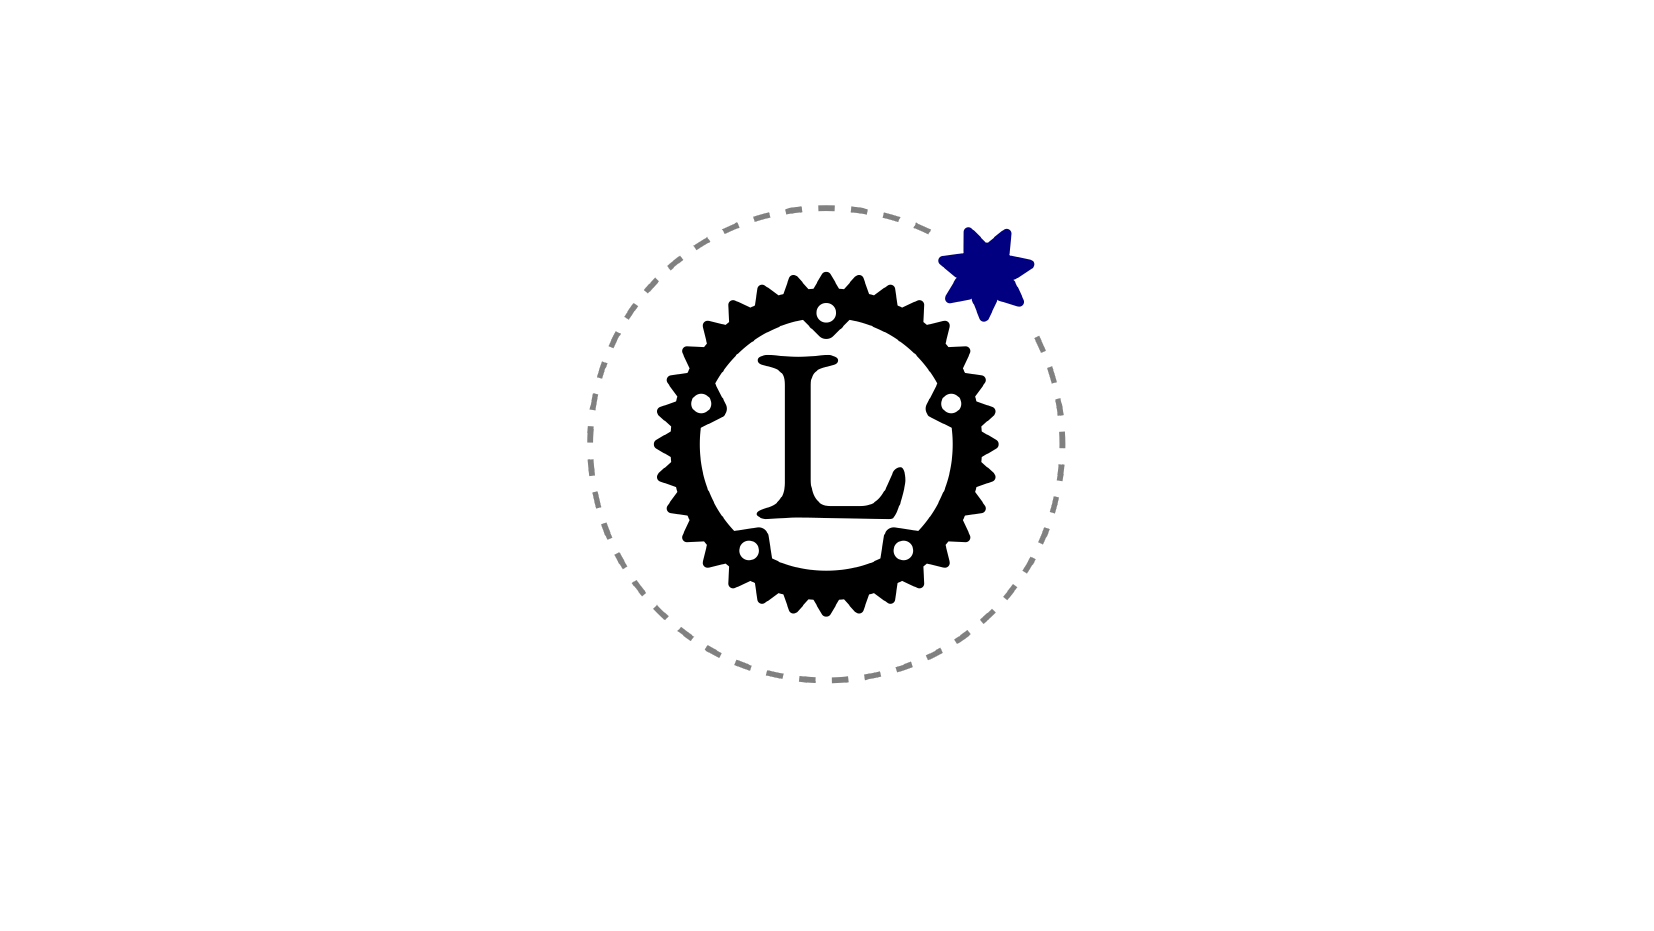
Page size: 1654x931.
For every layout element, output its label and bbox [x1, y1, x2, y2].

picture [561, 179, 1091, 709]
